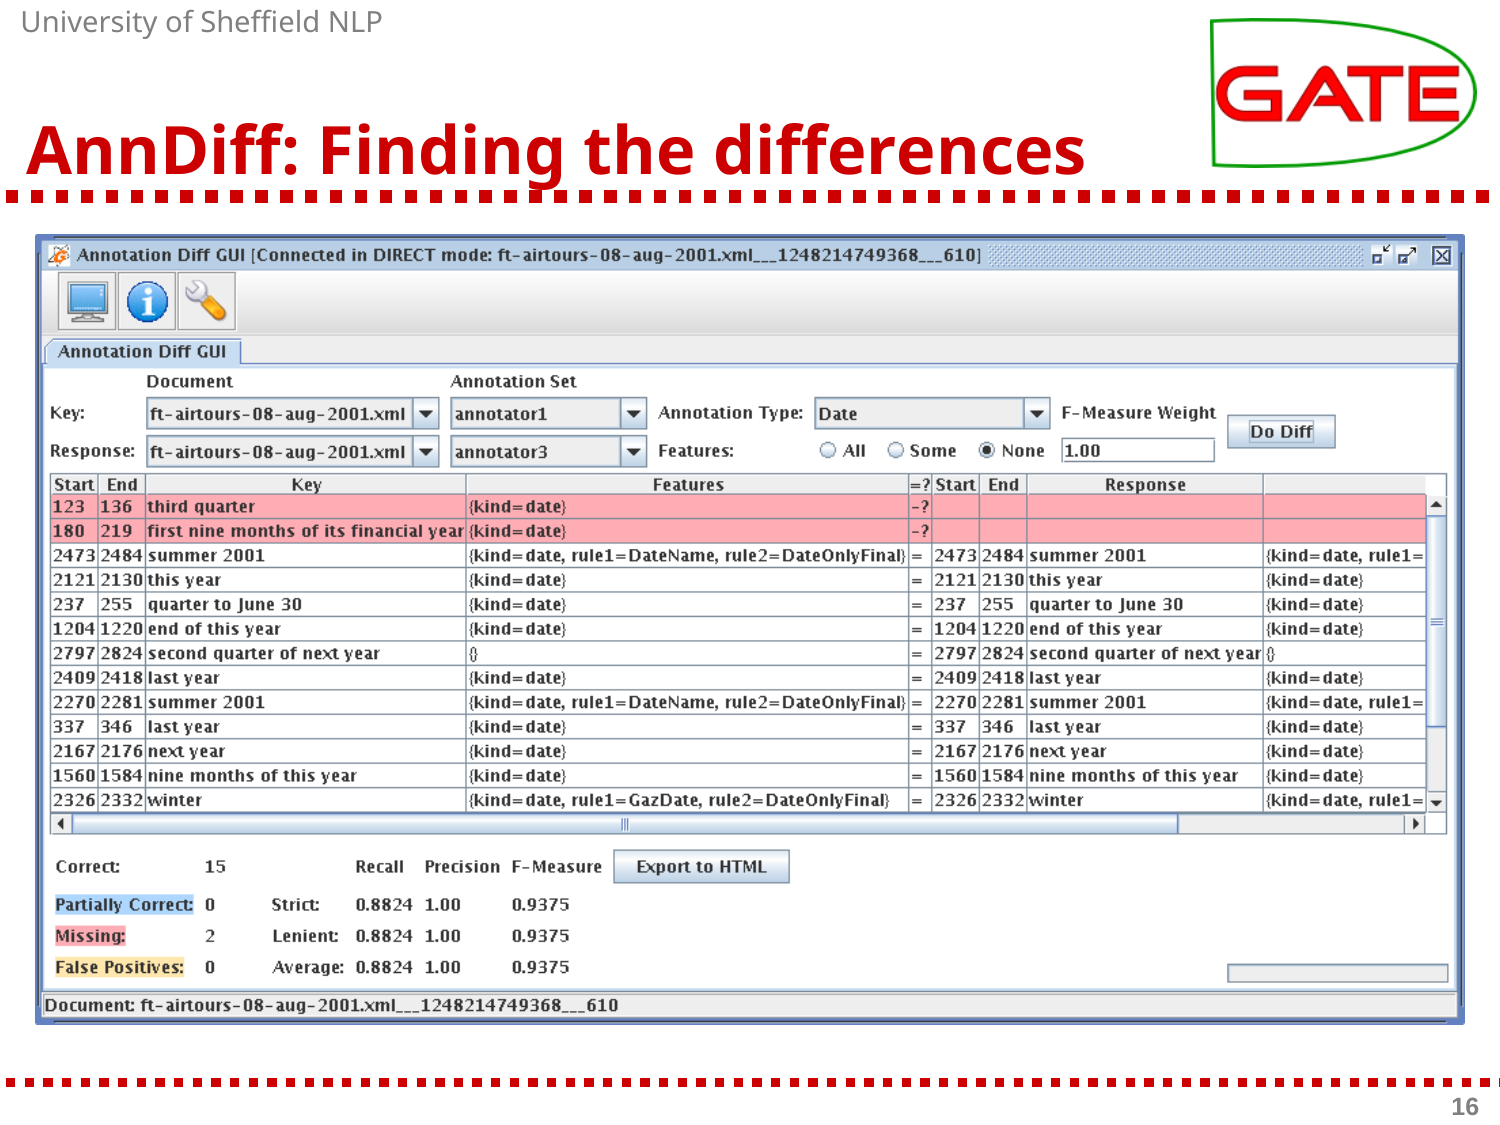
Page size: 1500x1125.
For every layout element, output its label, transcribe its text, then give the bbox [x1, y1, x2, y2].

picture [35, 234, 1465, 1025]
picture [1210, 18, 1477, 168]
title AnnDiff: Finding the differences [11, 20, 1241, 196]
text_box <number> [1144, 1082, 1495, 1125]
